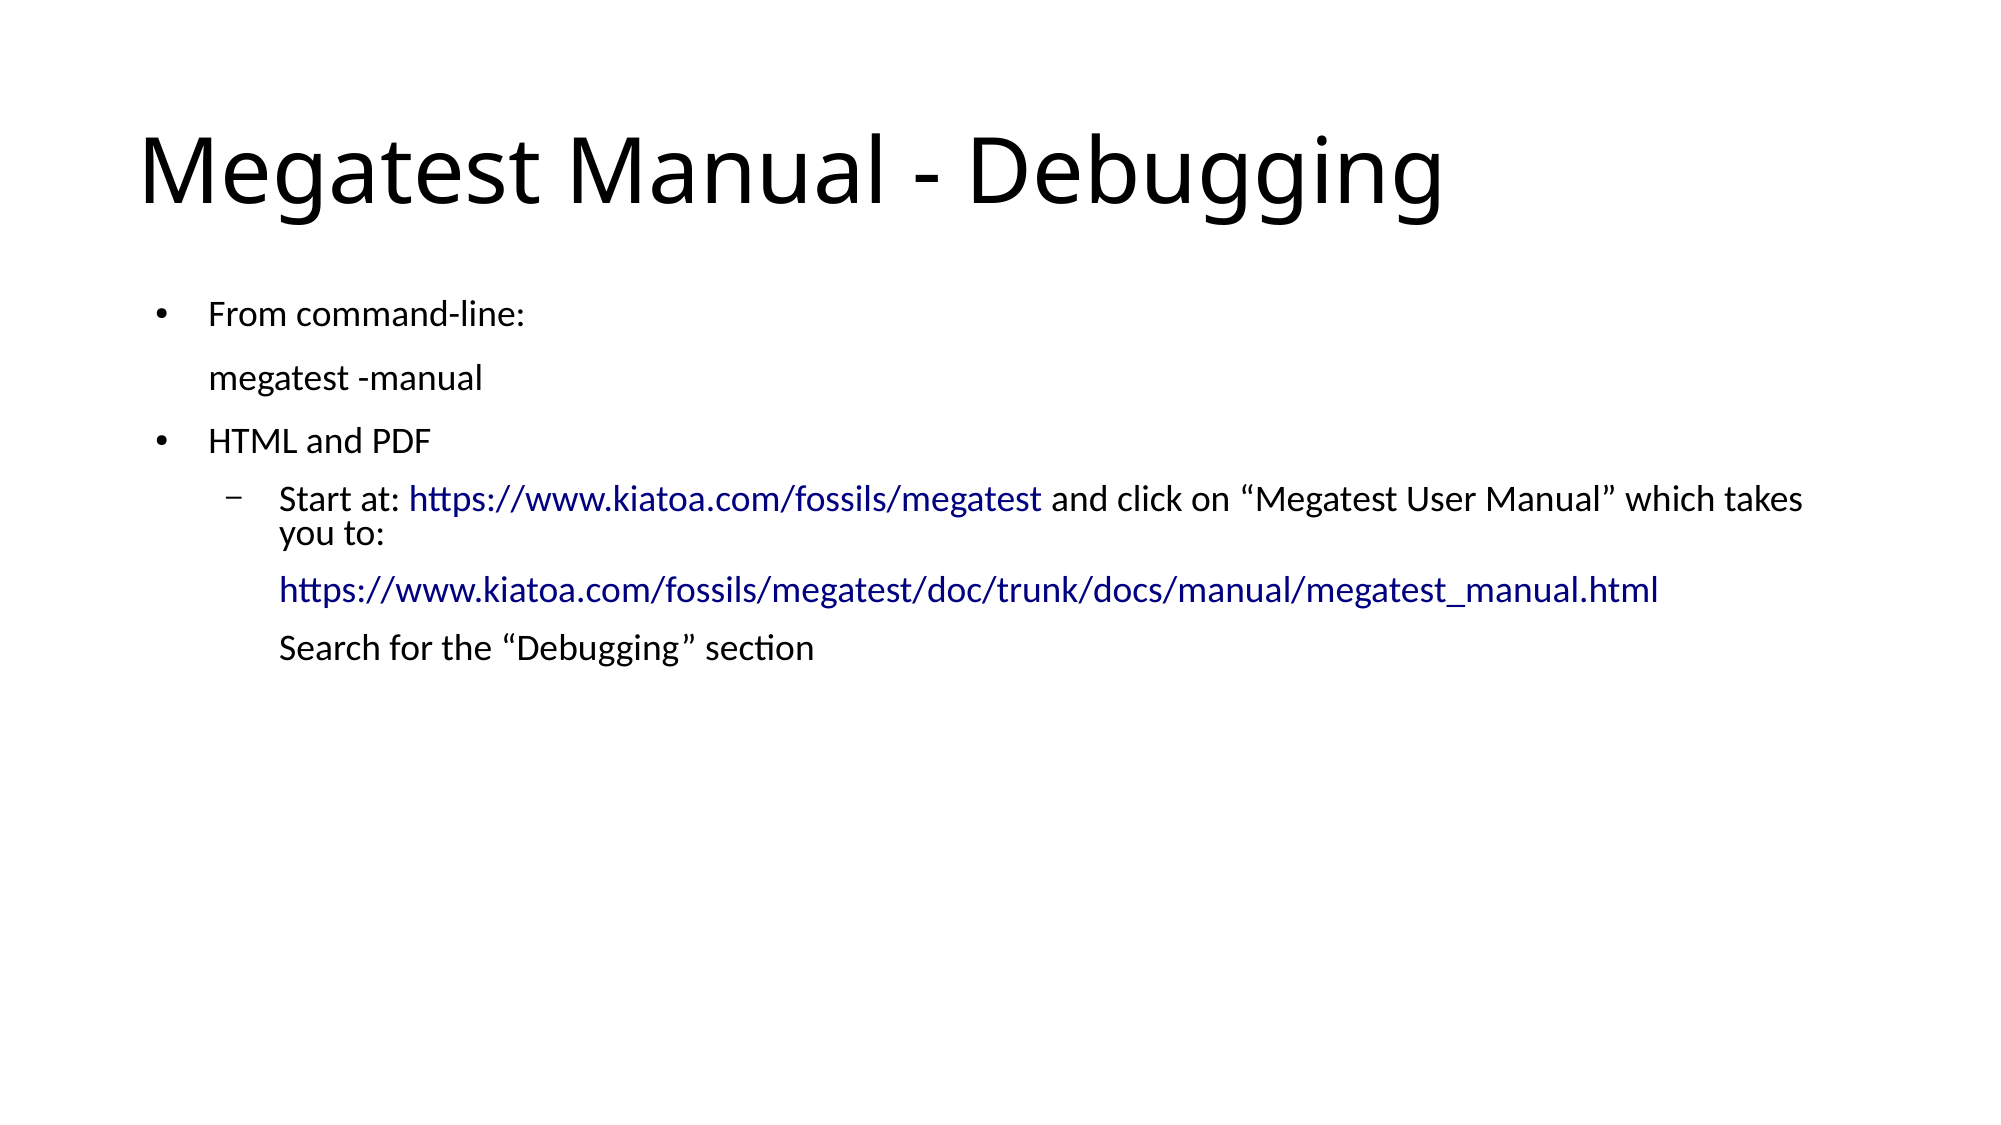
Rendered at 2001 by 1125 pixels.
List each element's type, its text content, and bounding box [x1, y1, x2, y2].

title Megatest Manual - Debugging [137, 59, 1863, 278]
list From command-line: megatest -manual HTML and PDF Start at: https://www.kiatoa.com/fossils/megatest and click on “Megatest User Manual” which takes you to: https://www.kiatoa.com/fossils/megatest/doc/trunk/docs/manual/megatest_manual.html Search for the “Debugging” section [137, 299, 1863, 1014]
